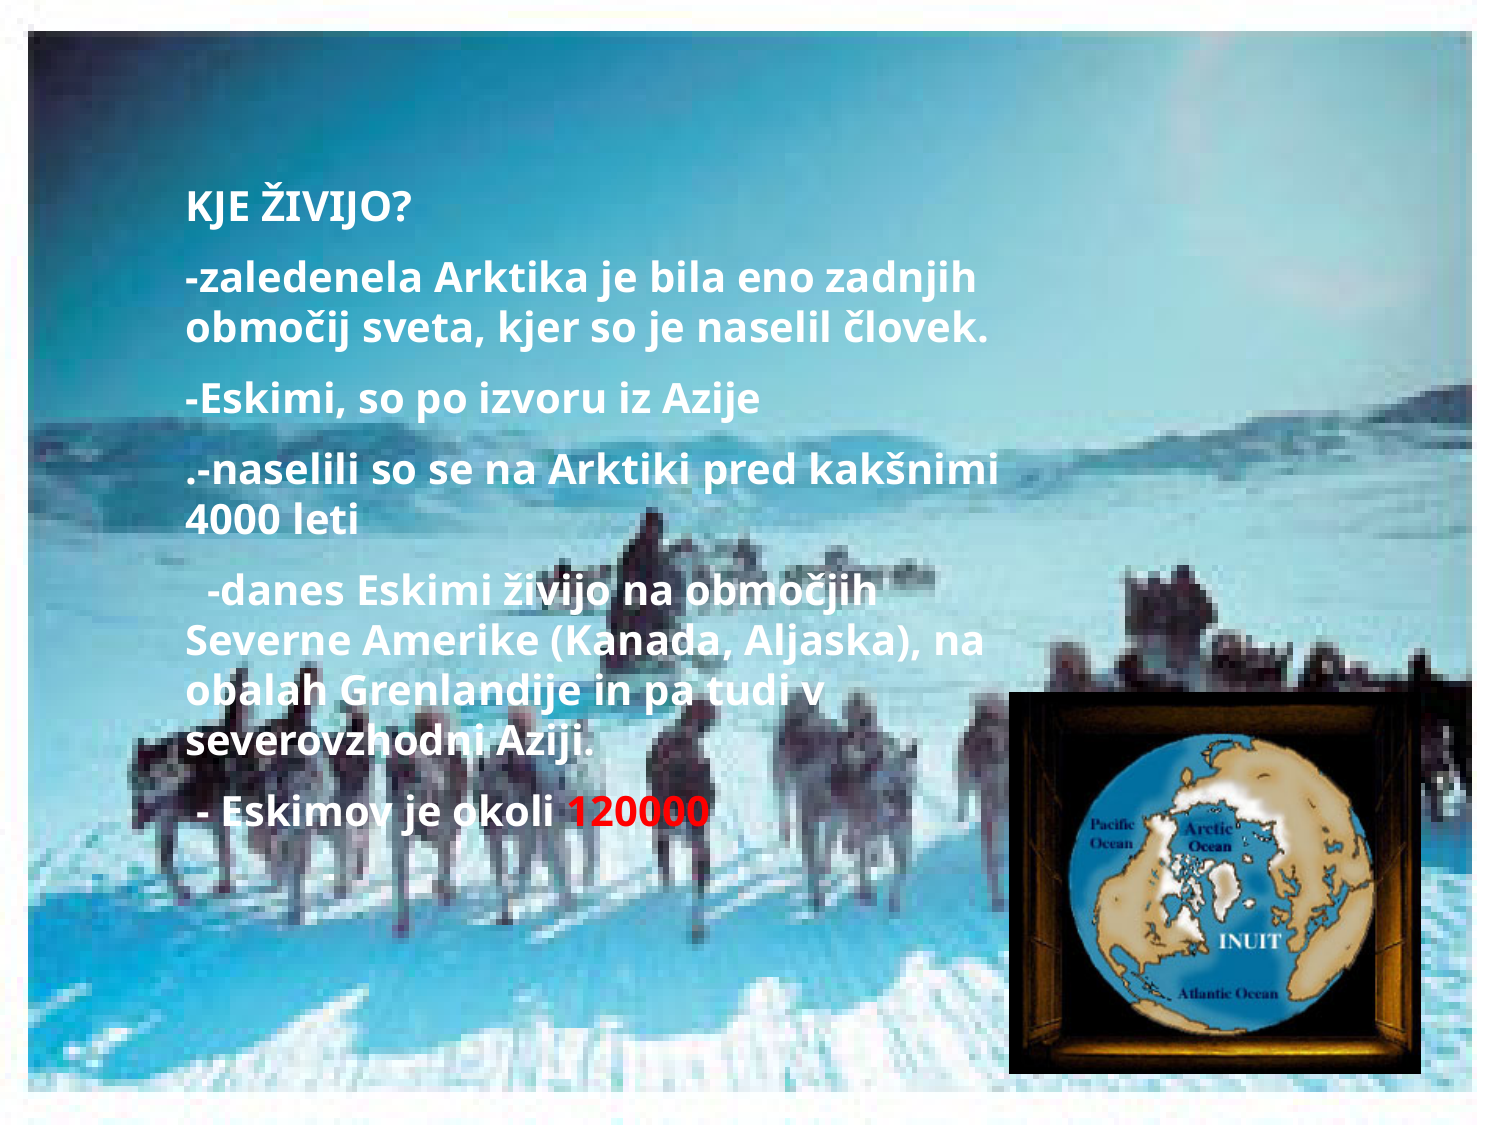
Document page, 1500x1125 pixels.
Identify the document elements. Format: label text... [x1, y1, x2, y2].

picture [0, 0, 1500, 1125]
text_box KJE ŽIVIJO? -zaledenela Arktika je bila eno zadnjih območij sveta, kjer so je naselil človek. -Eskimi, so po izvoru iz Azije .-naselili so se na Arktiki pred kakšnimi 4000 leti -danes Eskimi živijo na območjih Severne Amerike (Kanada, Aljaska), na obalah Grenlandije in pa tudi v severovzhodni Aziji. - Eskimov je okoli 120000 [171, 172, 1069, 913]
